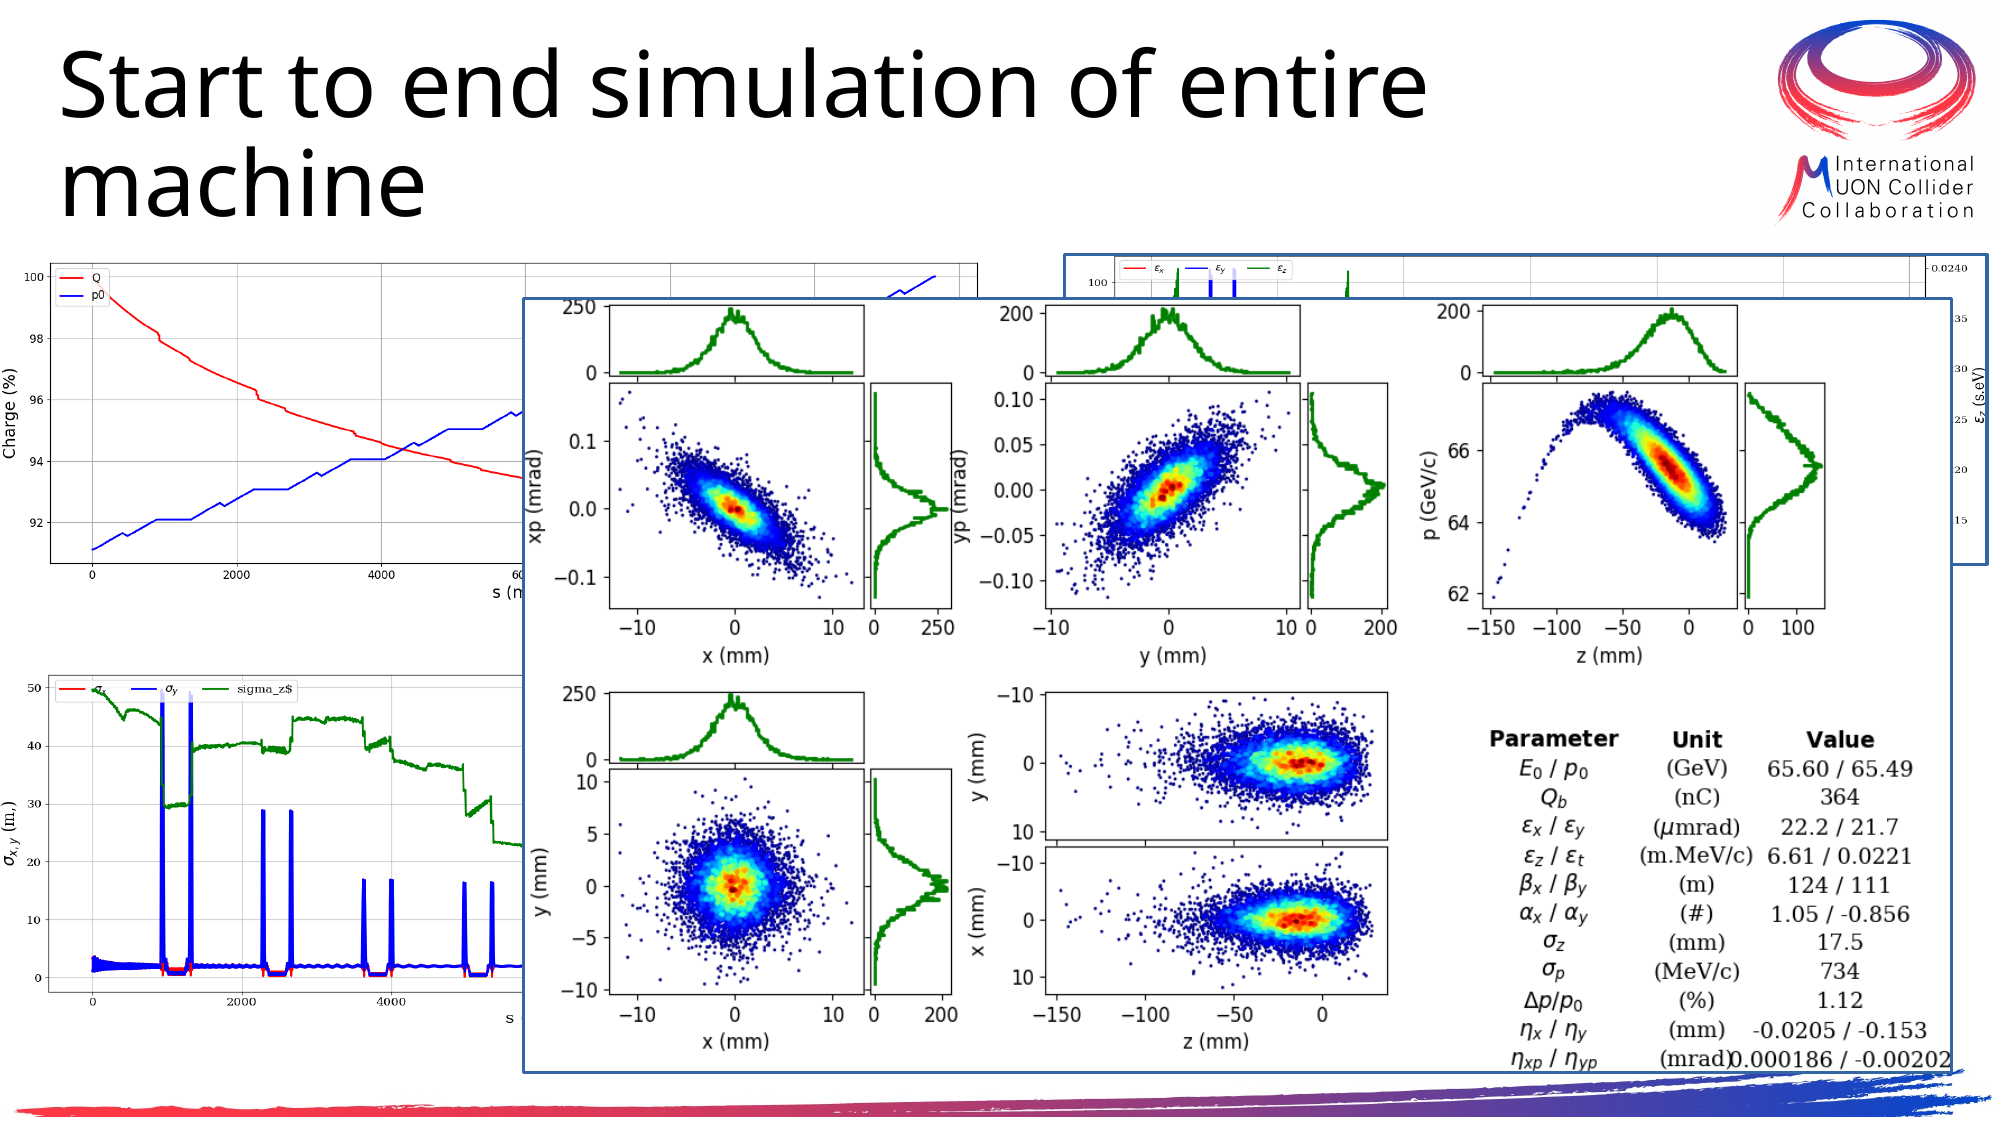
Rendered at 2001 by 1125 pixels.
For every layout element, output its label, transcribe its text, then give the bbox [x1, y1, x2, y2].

picture [525, 299, 1951, 1072]
picture [2, 262, 1016, 601]
picture [1065, 255, 1986, 563]
title Start to end simulation of entire machine [43, 20, 1735, 255]
picture [1762, 2, 1994, 234]
picture [0, 1058, 2000, 1117]
picture [0, 674, 522, 1025]
